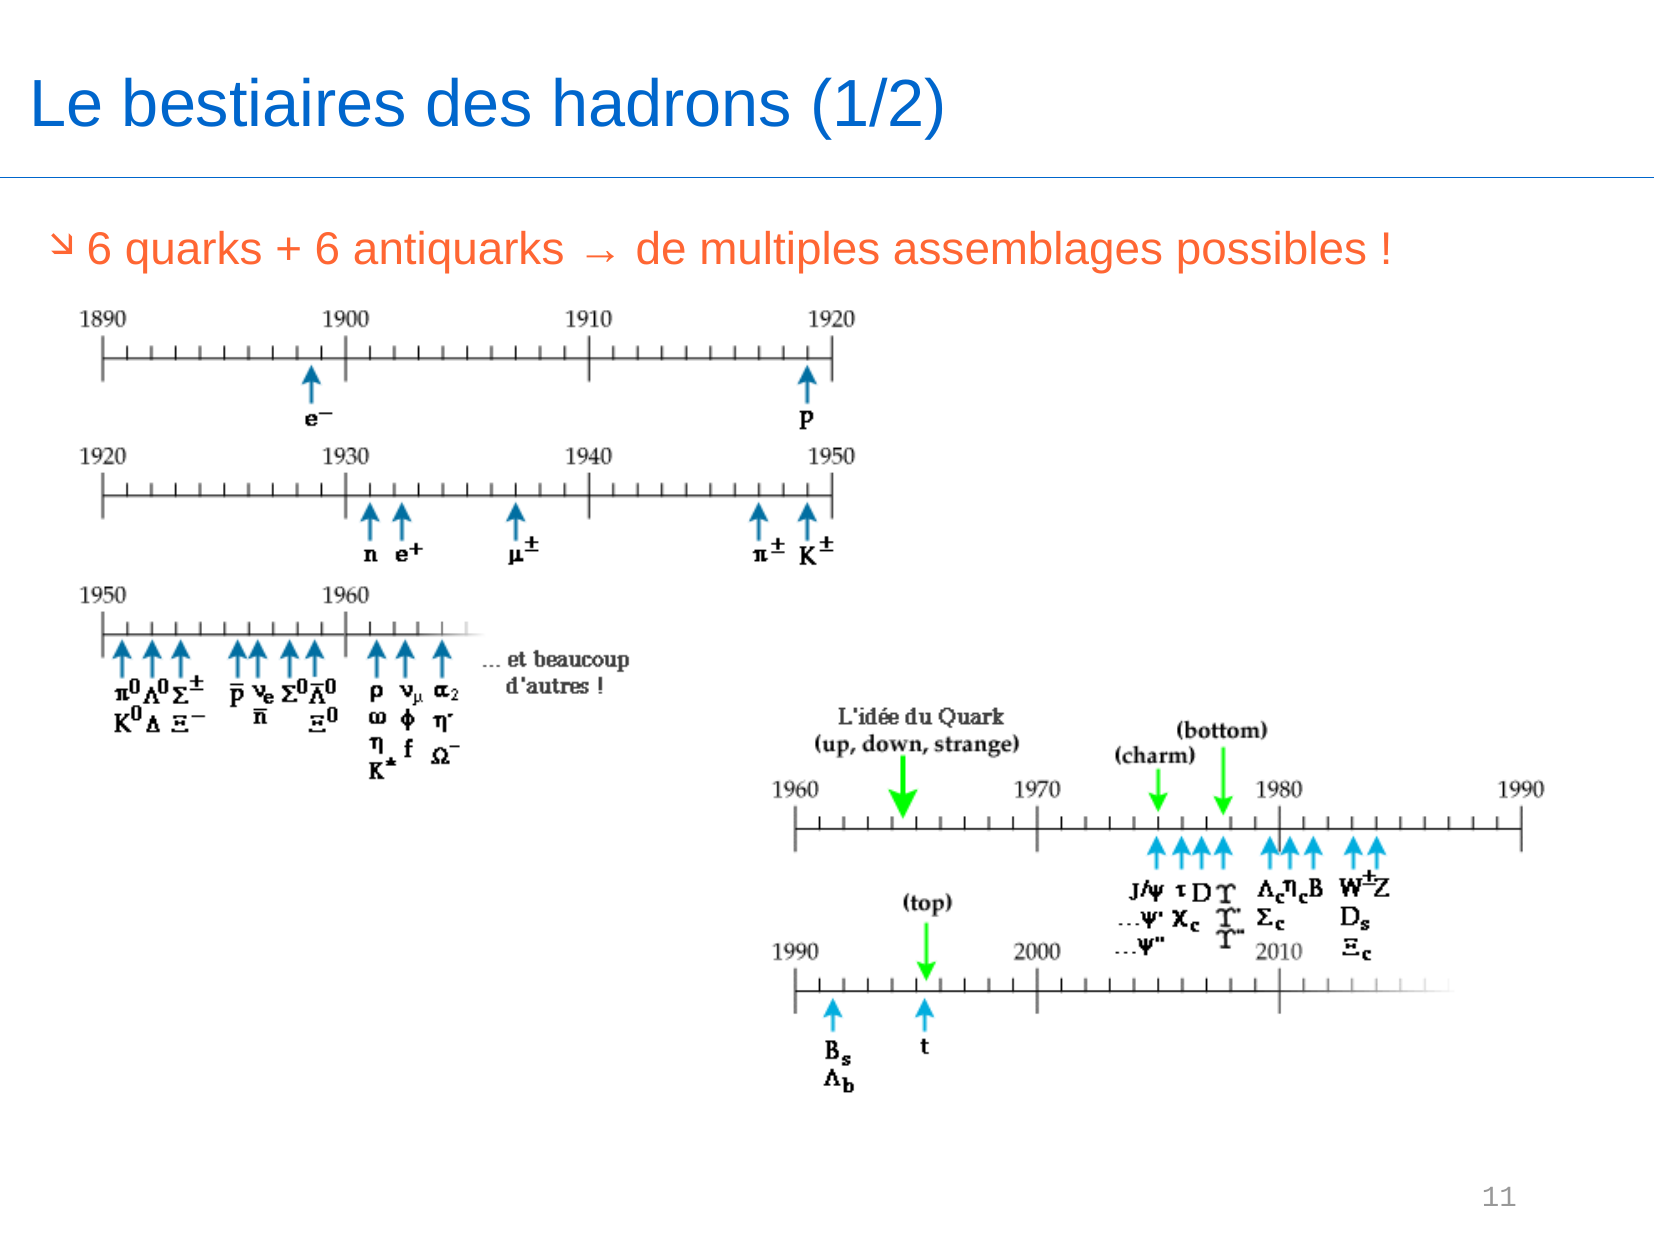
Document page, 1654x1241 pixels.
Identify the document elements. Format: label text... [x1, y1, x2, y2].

text_box 6 quarks + 6 antiquarks → de multiples assemblages possibles ! [33, 215, 1533, 282]
title Le bestiaires des hadrons (1/2) [29, 29, 1625, 178]
picture [78, 304, 1548, 1096]
